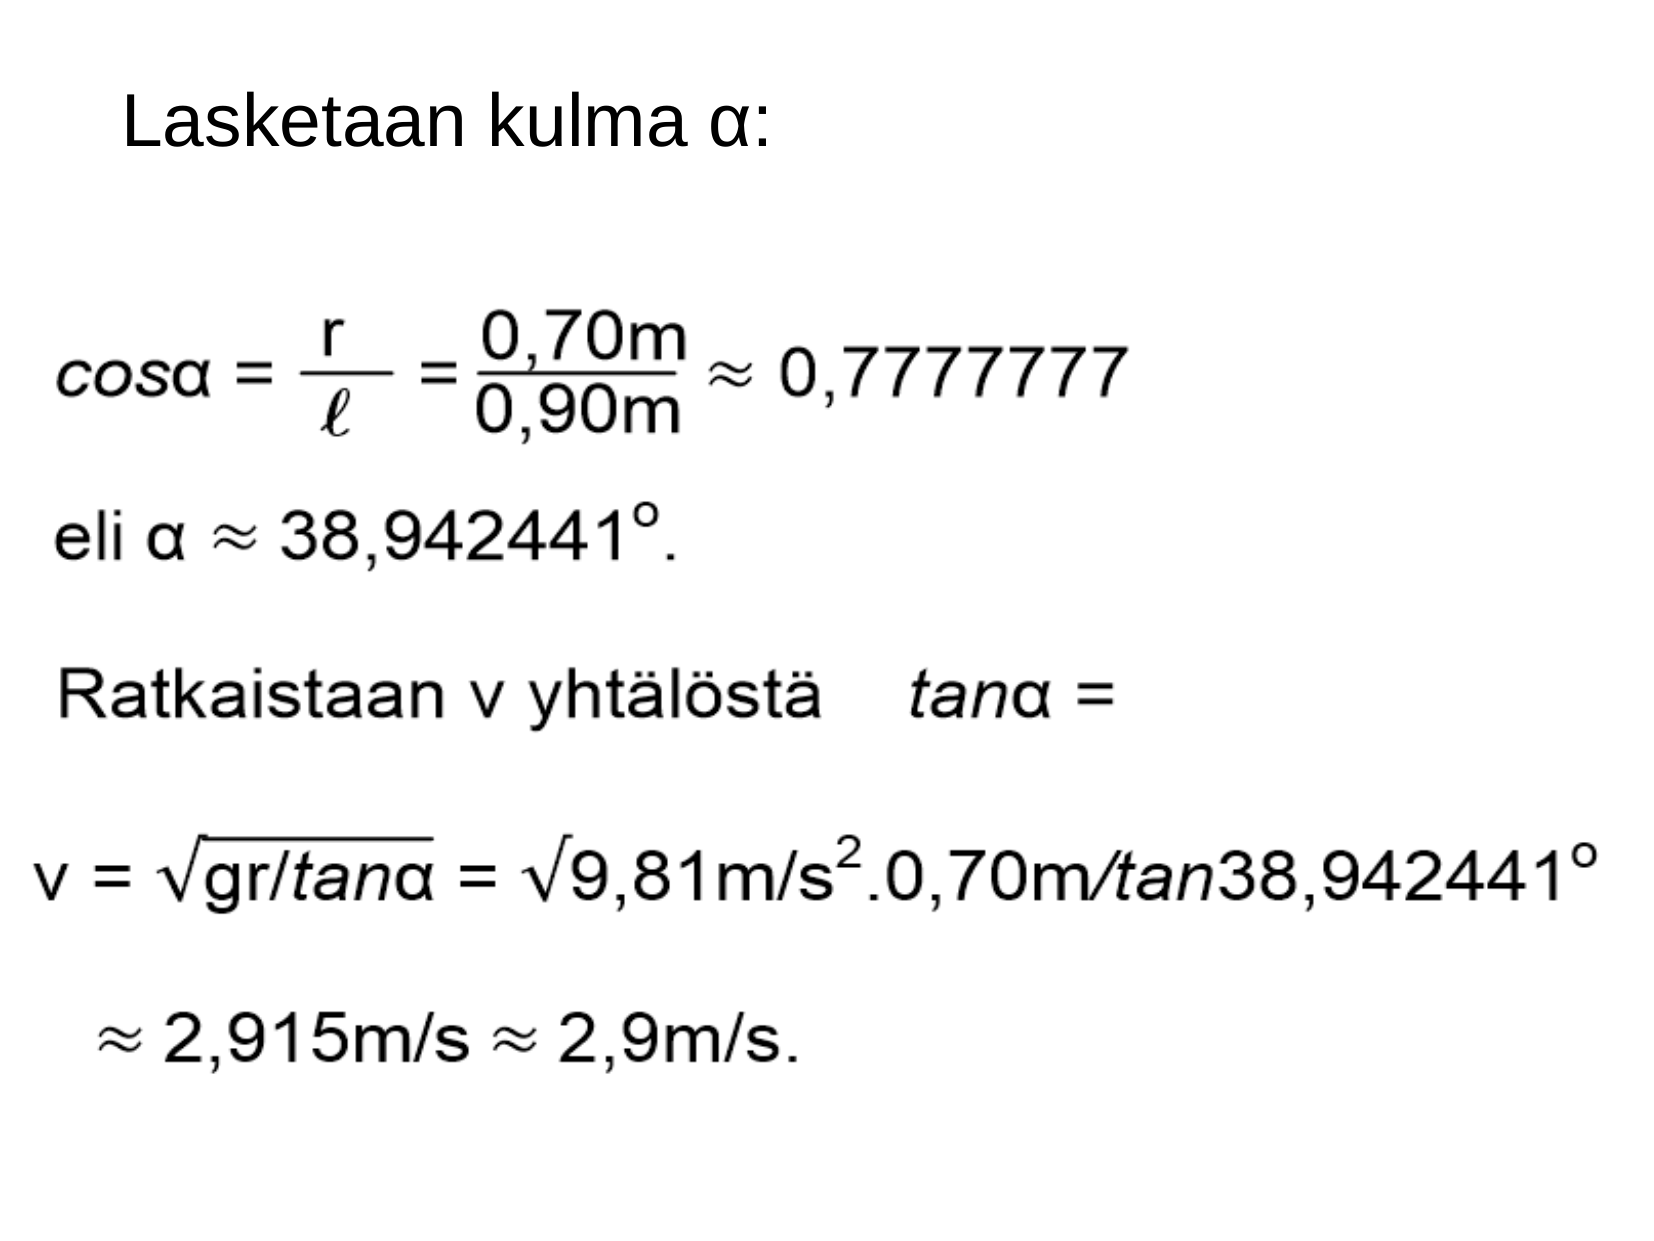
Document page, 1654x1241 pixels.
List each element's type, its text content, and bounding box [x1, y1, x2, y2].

picture [6, 200, 1654, 1114]
text_box Lasketaan kulma α: [106, 70, 1218, 189]
